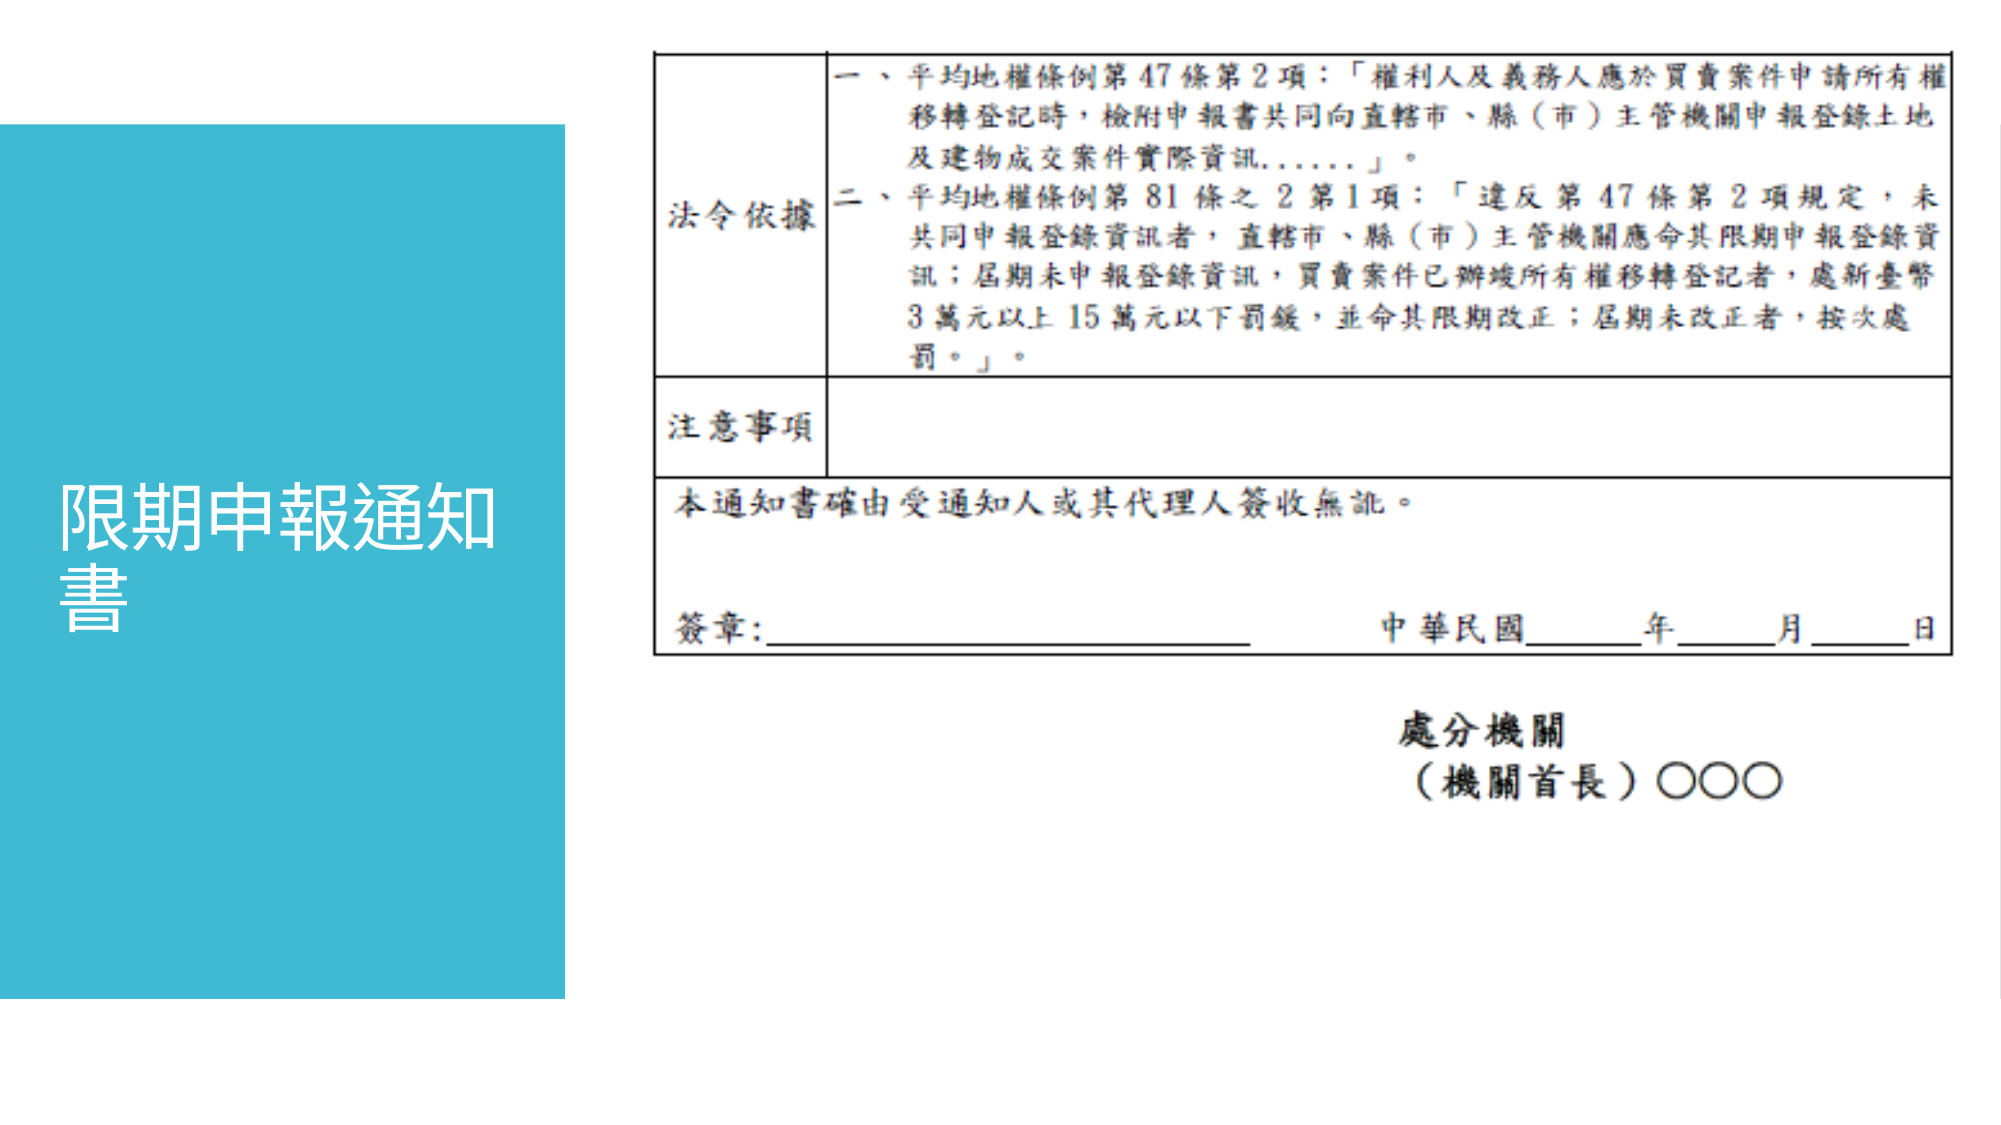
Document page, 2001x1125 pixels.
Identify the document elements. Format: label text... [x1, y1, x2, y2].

title 限期申報通知書 [41, 184, 525, 940]
picture [610, 33, 2000, 1115]
